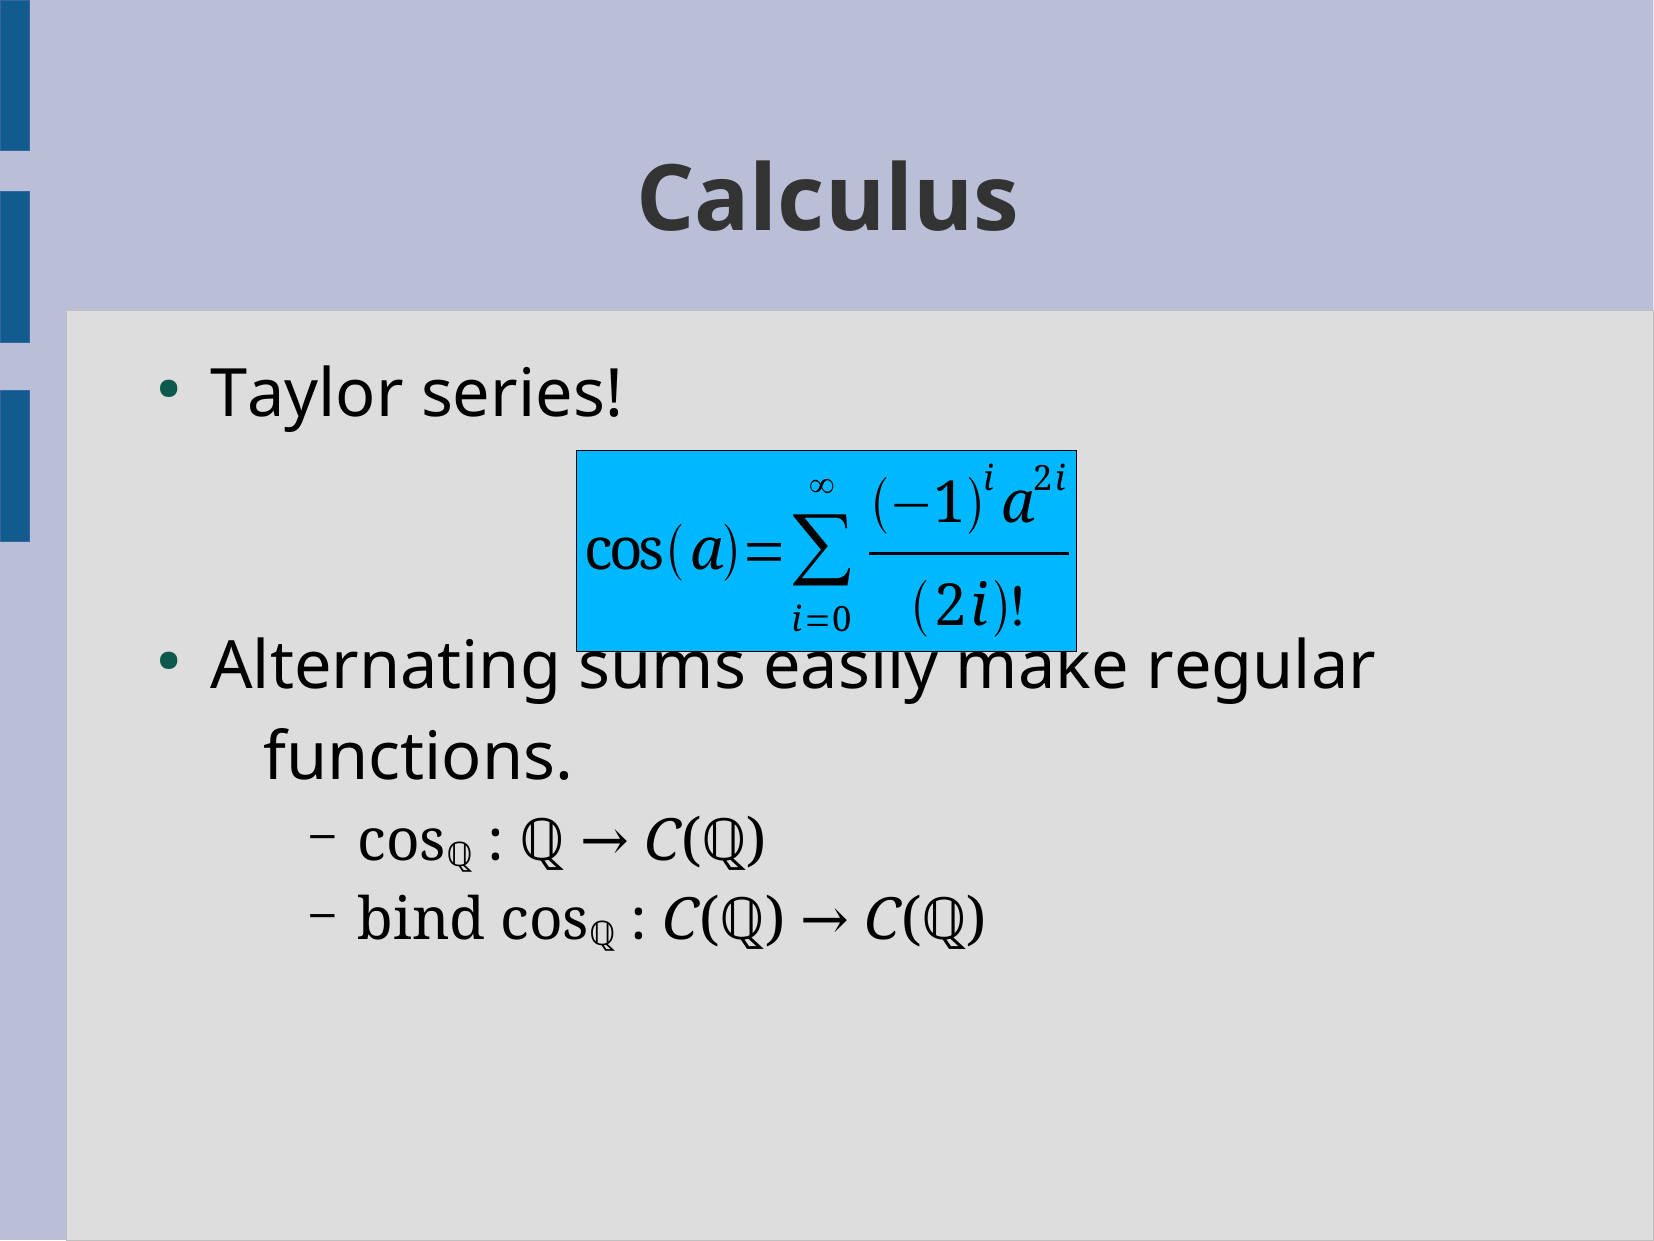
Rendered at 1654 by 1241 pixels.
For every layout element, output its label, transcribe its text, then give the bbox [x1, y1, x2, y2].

list Taylor series! Alternating sums easily make regular functions. cosℚ : ℚ → C(ℚ) bind cosℚ : C(ℚ) → C(ℚ) [121, 344, 1534, 1163]
title Calculus [121, 91, 1534, 299]
chart [576, 450, 1077, 652]
